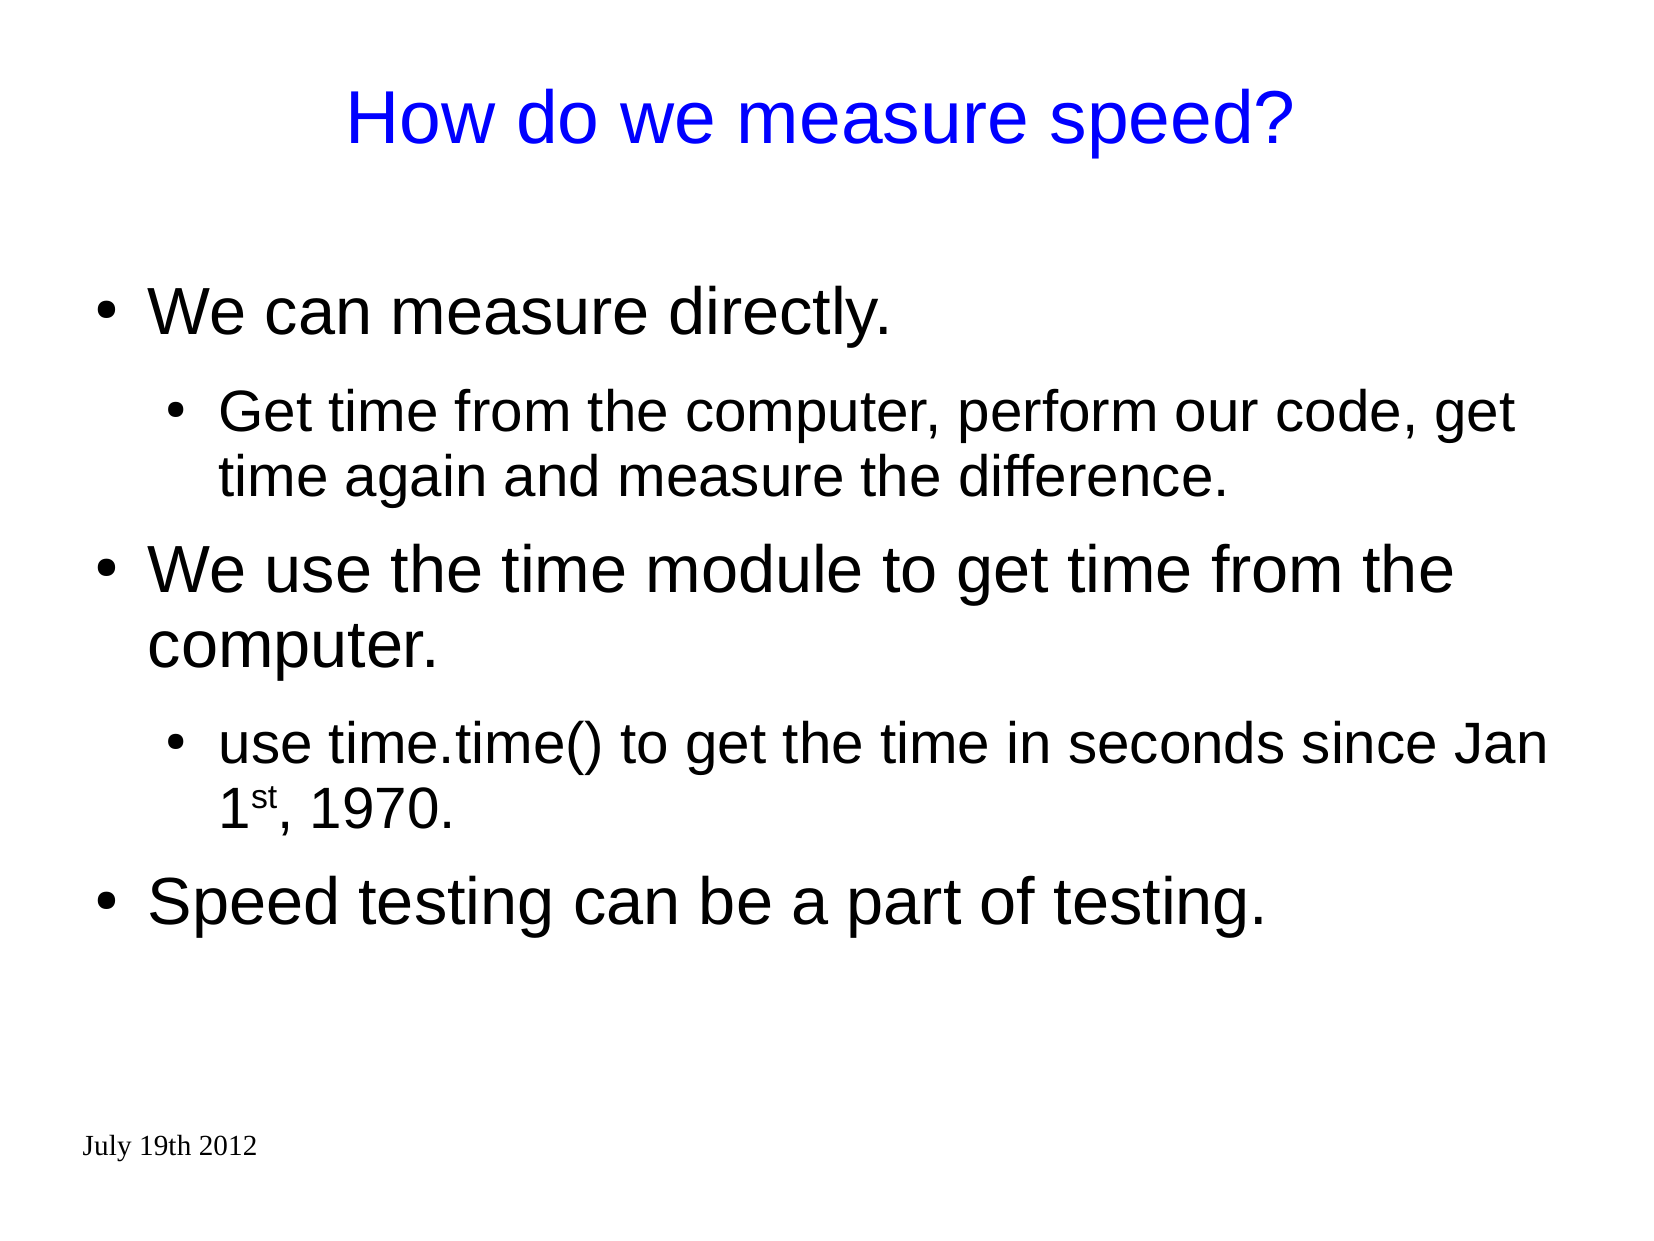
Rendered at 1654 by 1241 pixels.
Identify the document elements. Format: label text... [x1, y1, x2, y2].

list We can measure directly. Get time from the computer, perform our code, get time again and measure the difference. We use the time module to get time from the computer. use time.time() to get the time in seconds since Jan 1st, 1970. Speed testing can be a part of testing. [76, 274, 1565, 1093]
title How do we measure speed? [76, 58, 1565, 178]
